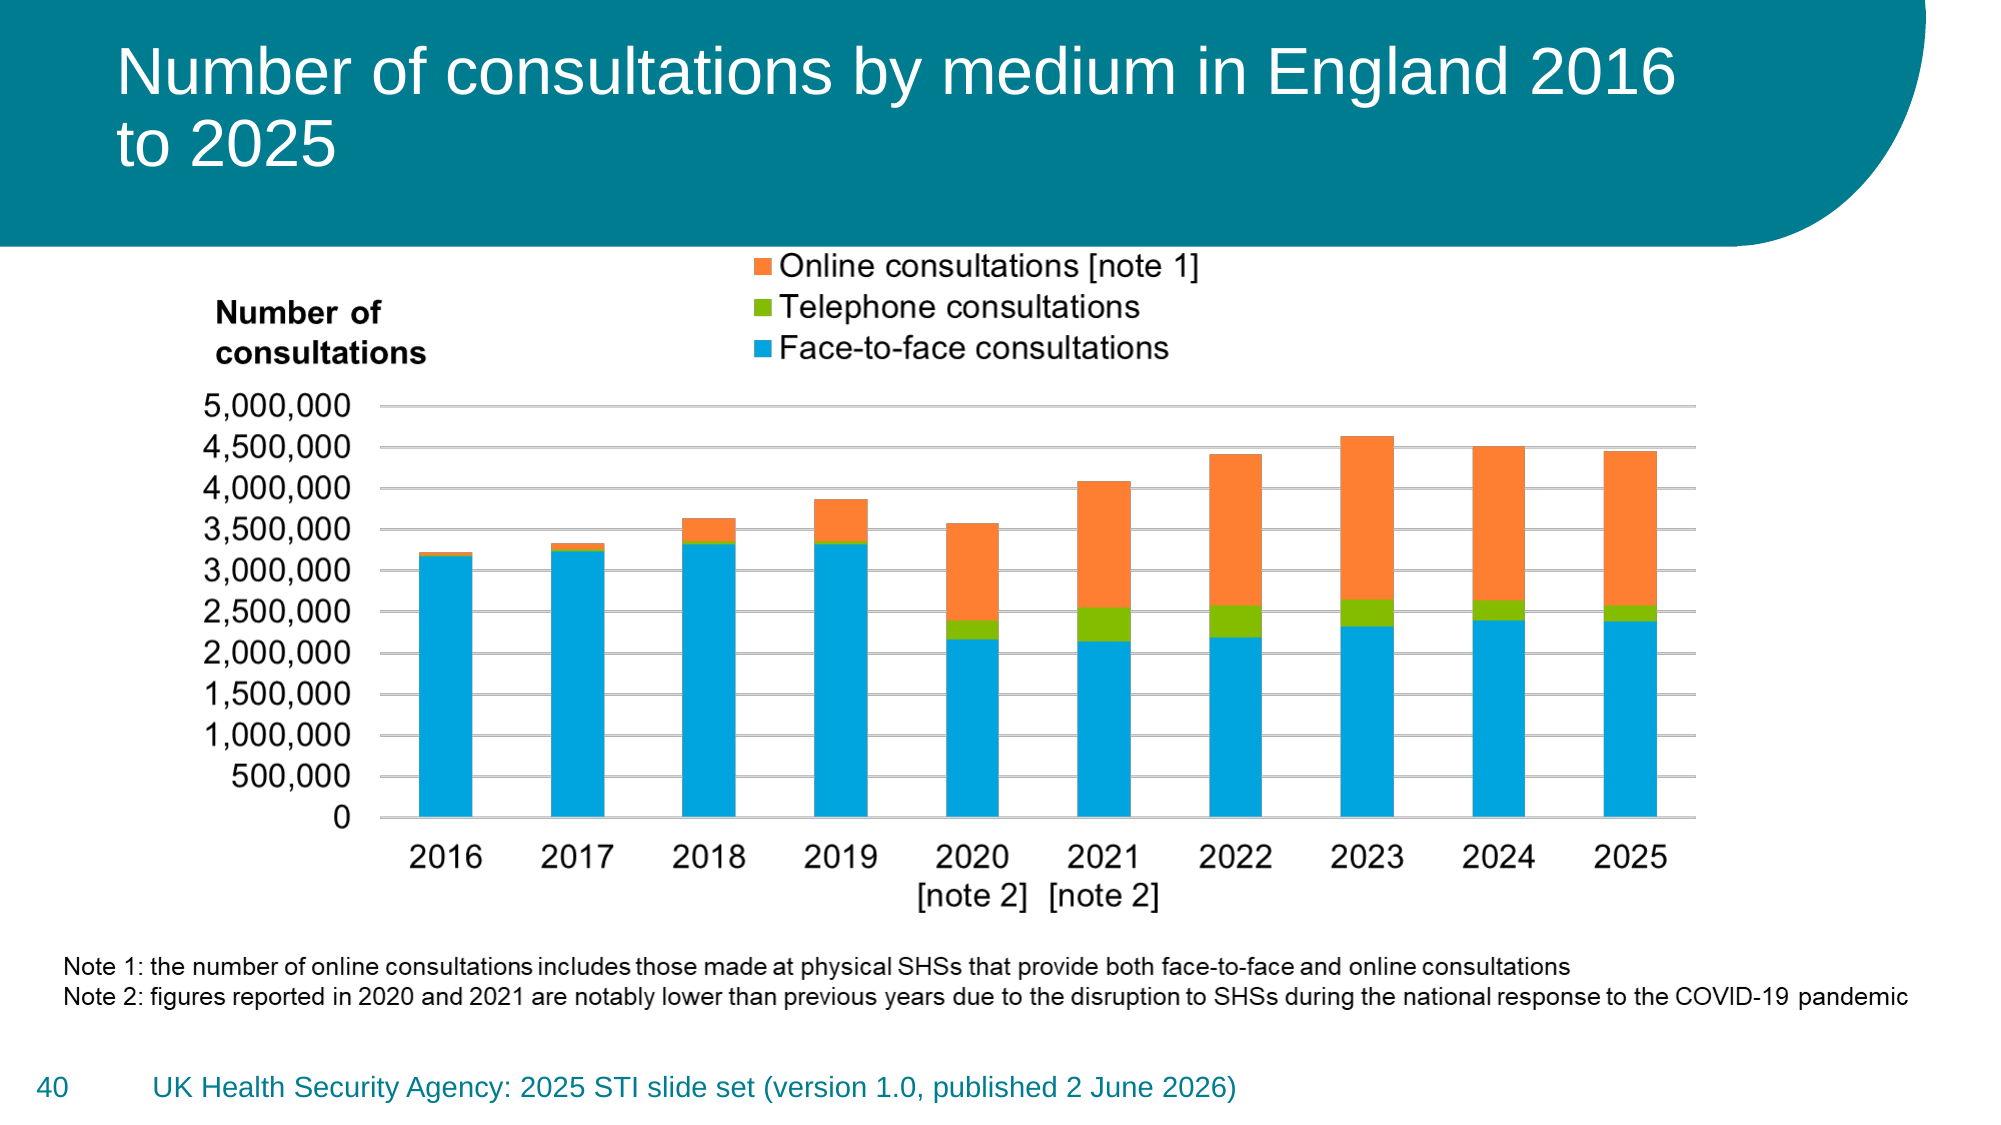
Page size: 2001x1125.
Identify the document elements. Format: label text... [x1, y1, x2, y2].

title Number of consultations by medium in England 2016 to 2025 [101, 29, 1747, 189]
text_box UK Health Security Agency: 2025 STI slide set (version 1.0, published 2 June 2026) [137, 1056, 1780, 1116]
picture [48, 244, 1927, 1026]
text_box [21, 1056, 120, 1117]
